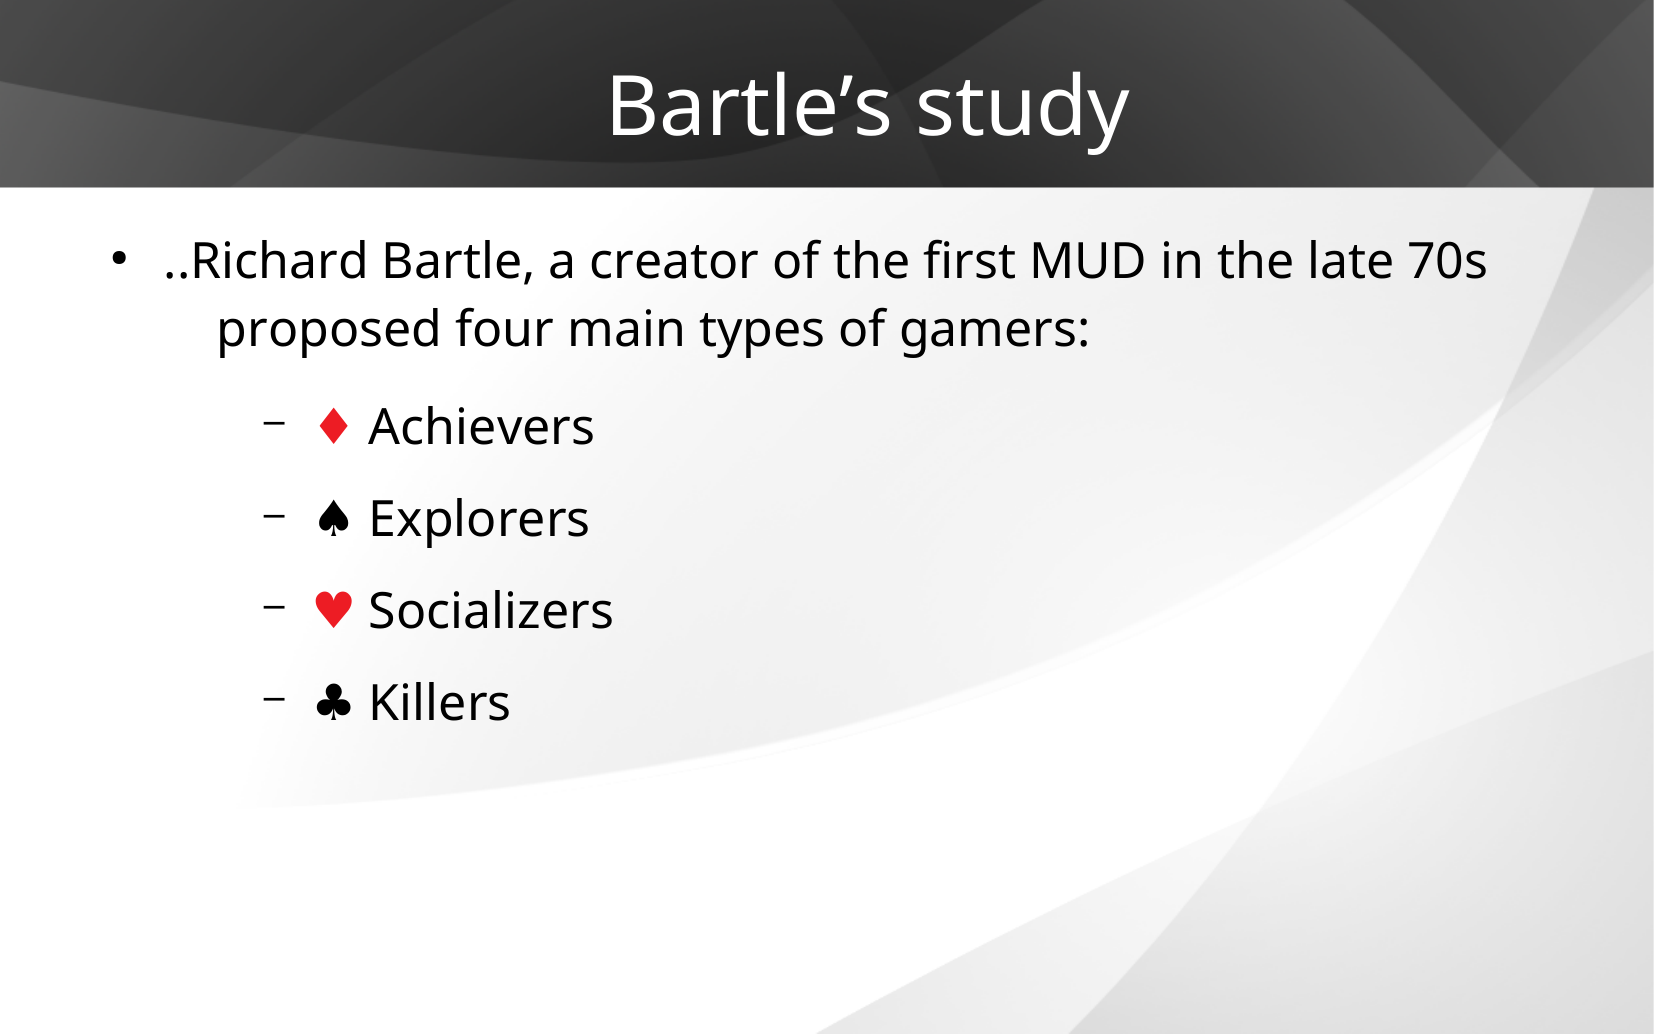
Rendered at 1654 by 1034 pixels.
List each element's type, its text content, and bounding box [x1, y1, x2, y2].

title Bartle’s study [124, 0, 1613, 208]
list ..Richard Bartle, a creator of the first MUD in the late 70s proposed four main types of gamers: ♦ Achievers ♠ Explorers ♥ Socializers ♣ Killers [75, 225, 1613, 1013]
picture [0, 0, 1654, 1034]
